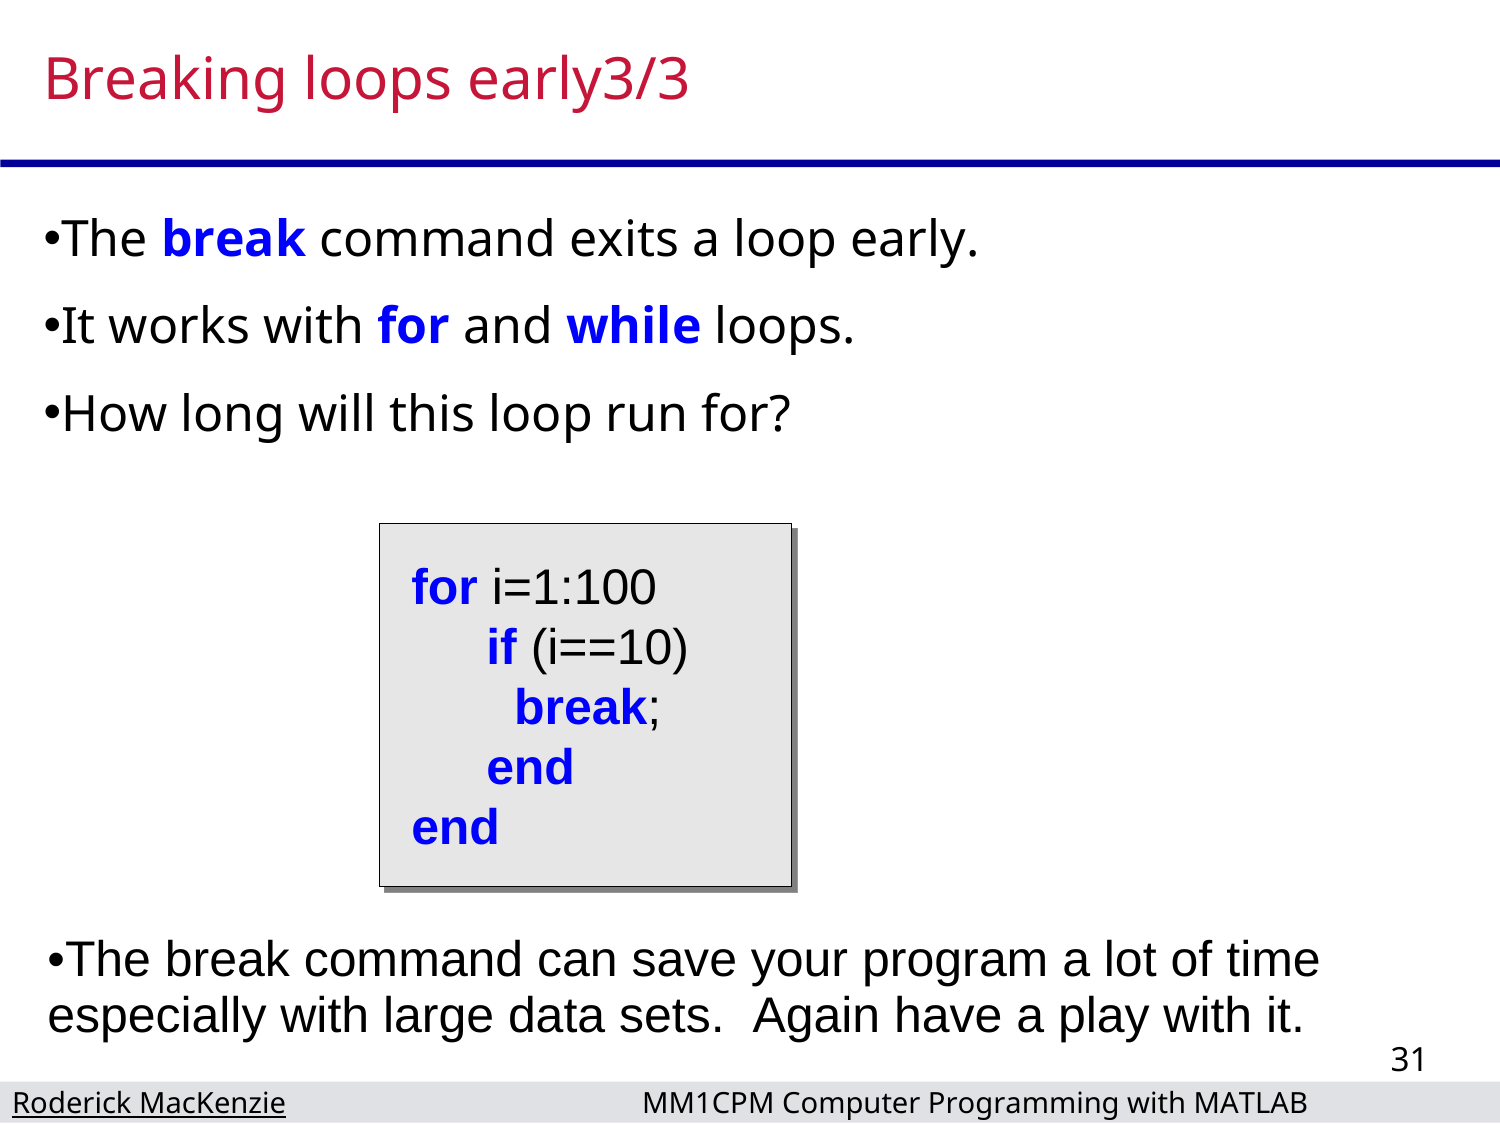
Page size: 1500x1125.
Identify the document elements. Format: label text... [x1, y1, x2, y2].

text_box <number> [1375, 1043, 1500, 1101]
text_box for i=1:100 if (i==10) break; end end [379, 523, 792, 887]
title Breaking loops early3/3 [28, 25, 1266, 130]
text_box The break command can save your program a lot of time especially with large data sets. Again have a play with it. [47, 931, 1500, 1043]
text_box The break command exits a loop early. It works with for and while loops. How long will this loop run for? [28, 199, 1421, 449]
